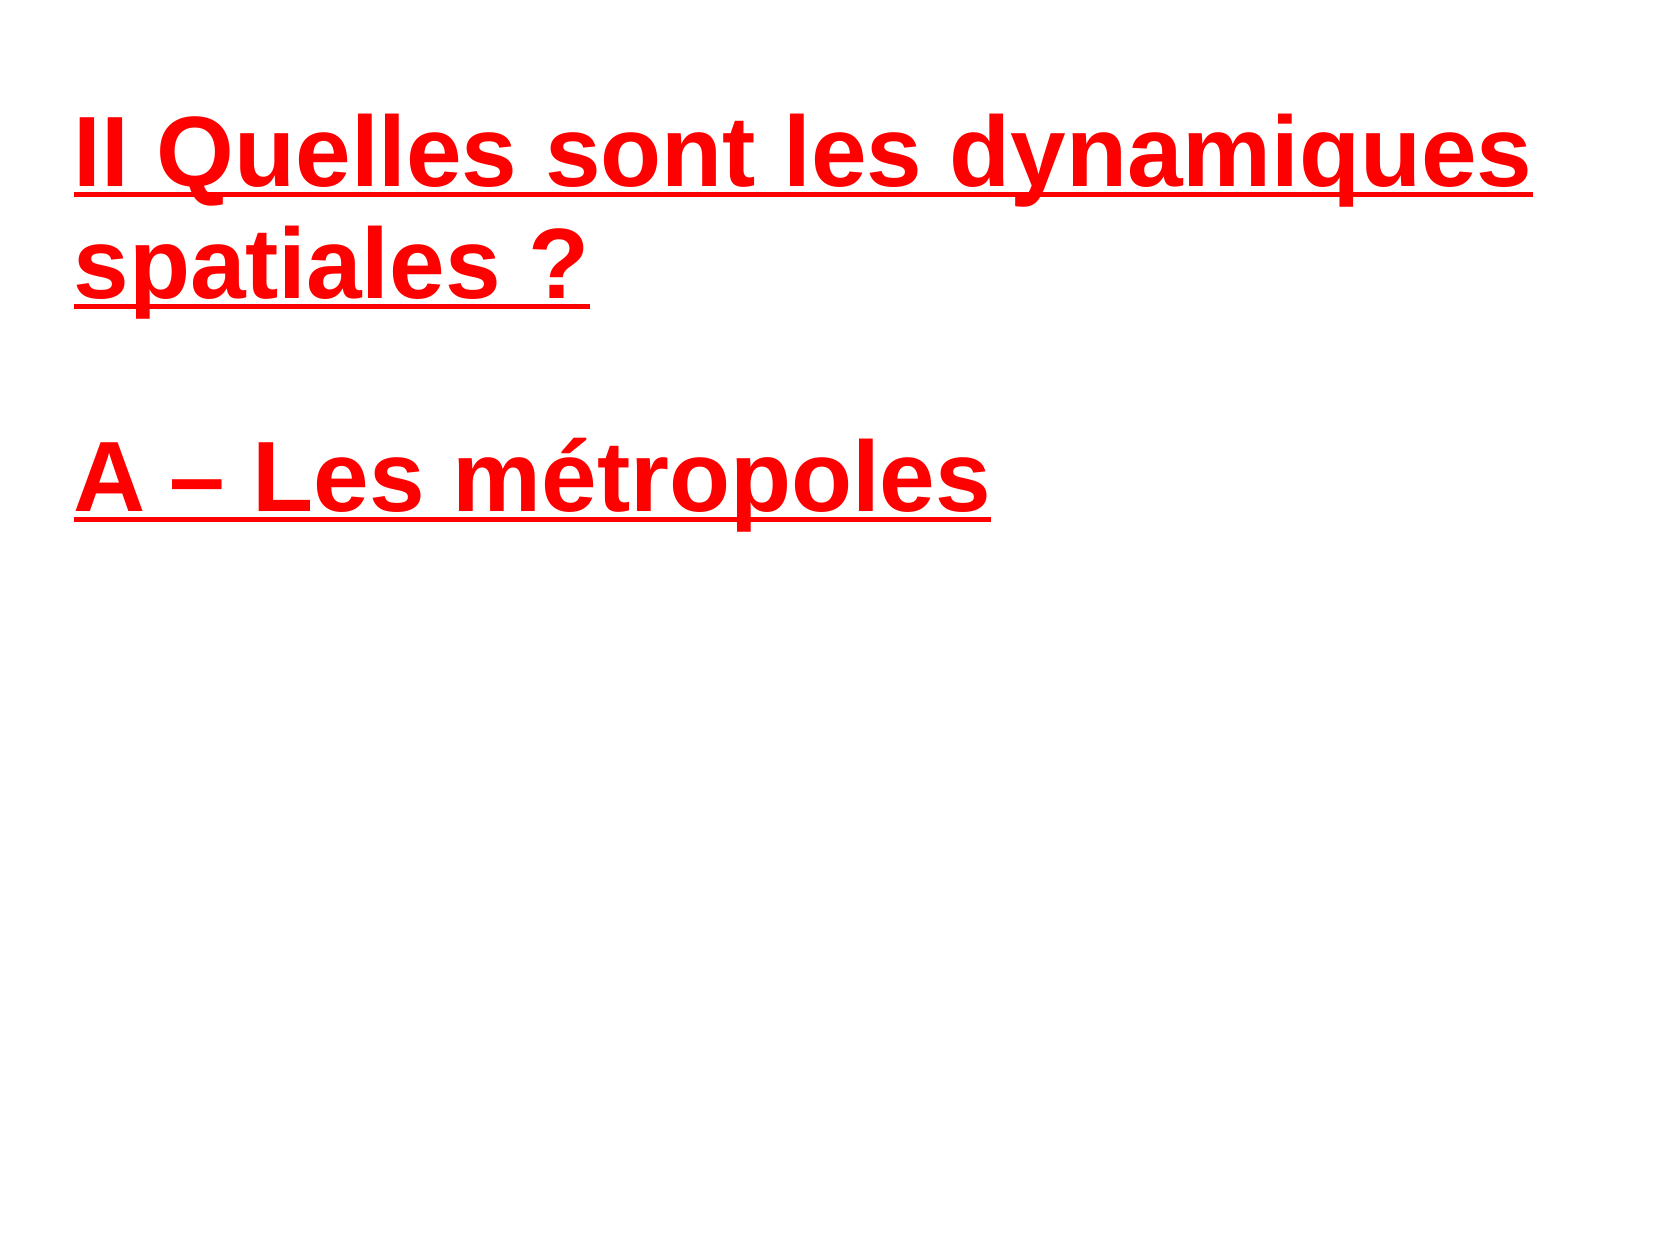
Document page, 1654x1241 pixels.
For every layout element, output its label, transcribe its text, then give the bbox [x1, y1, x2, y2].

text_box II Quelles sont les dynamiques spatiales ? [59, 88, 1595, 327]
text_box A – Les métropoles [59, 413, 1595, 540]
